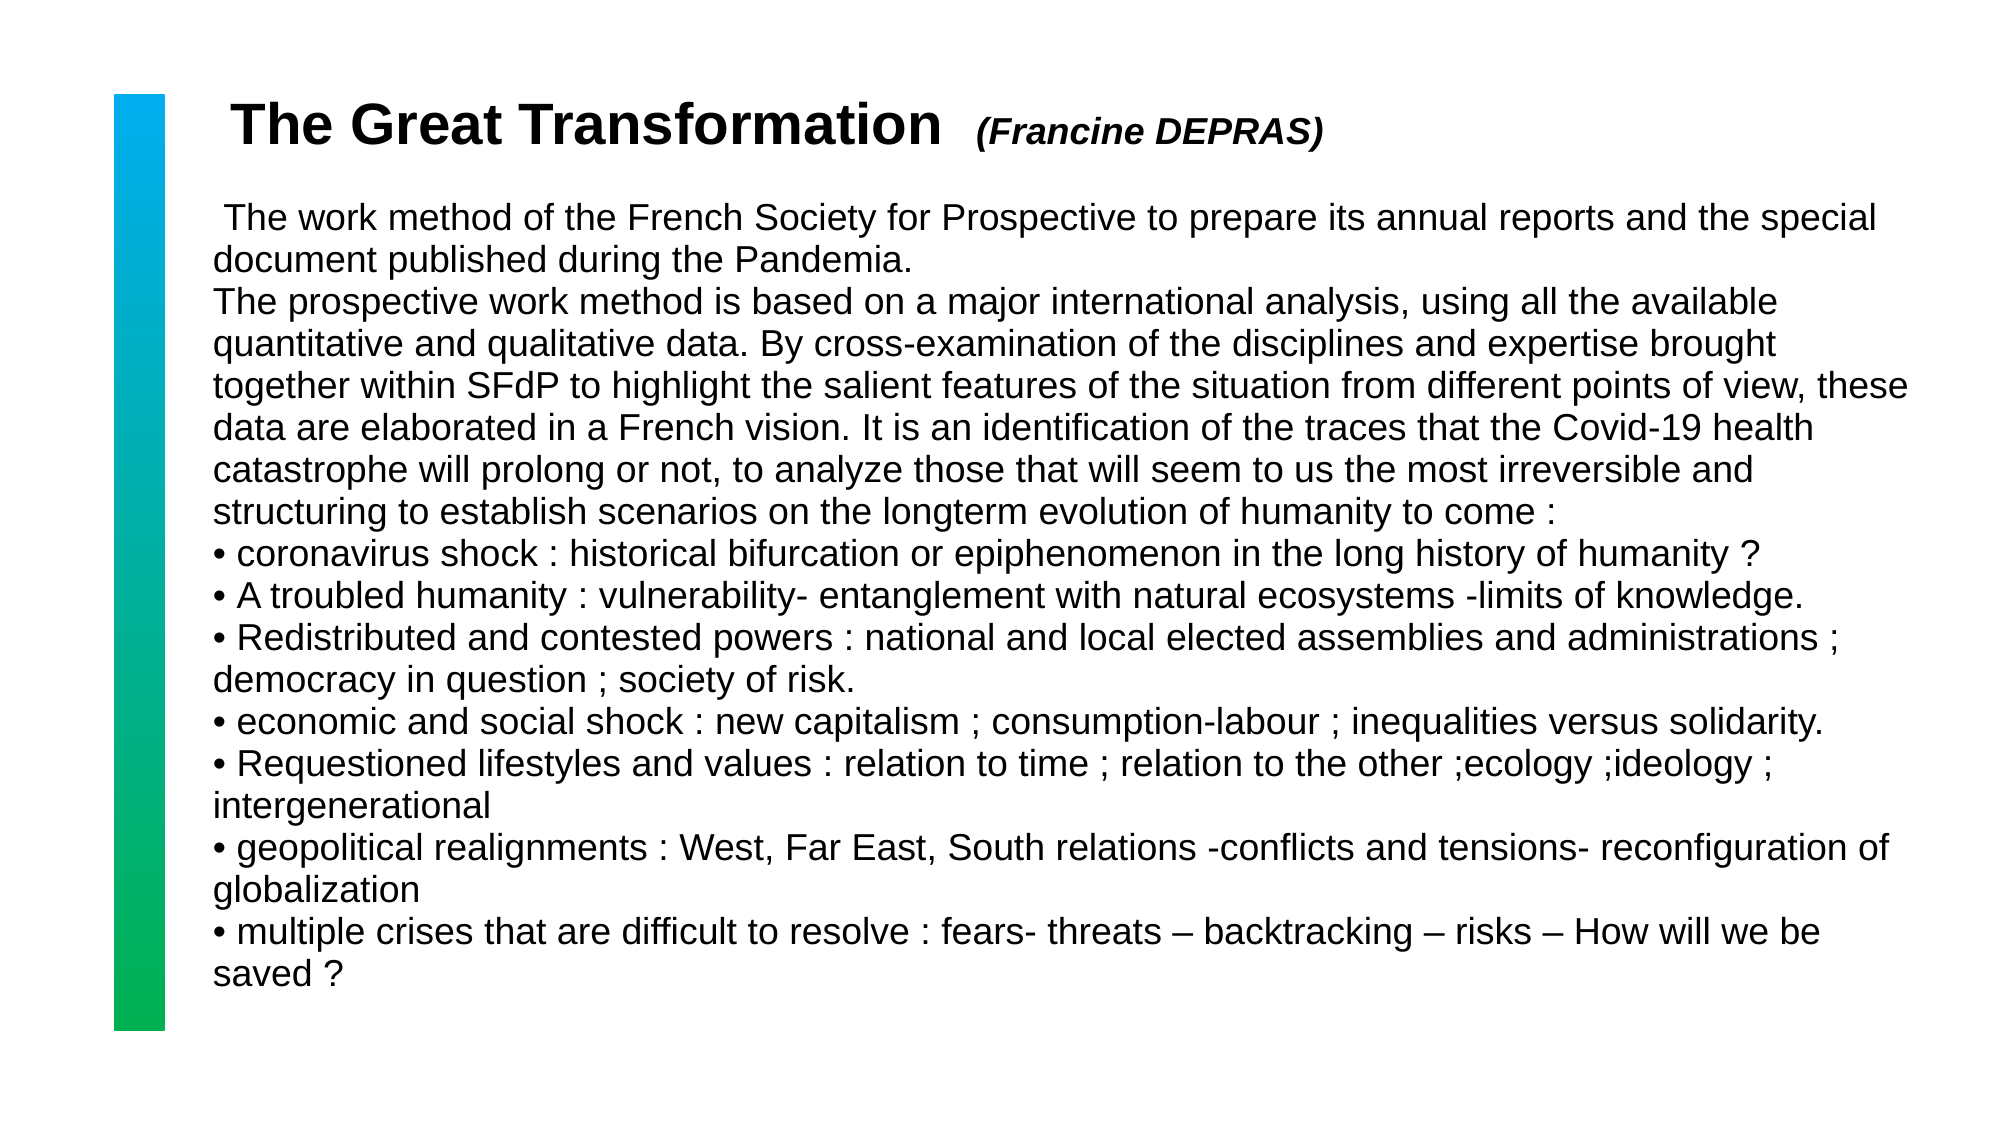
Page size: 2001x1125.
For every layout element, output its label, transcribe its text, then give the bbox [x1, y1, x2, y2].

text_box [114, 765, 165, 1031]
text_box The Great Transformation (Francine DEPRAS) [199, 84, 1834, 165]
text_box [114, 94, 165, 593]
text_box The work method of the French Society for Prospective to prepare its annual reports and the special document published during the Pandemia. The prospective work method is based on a major international analysis, using all the available quantitative and qualitative data. By cross-examination of the disciplines and expertise brought together within SFdP to highlight the salient features of the situation from different points of view, these data are elaborated in a French vision. It is an identification of the traces that the Covid-19 health catastrophe will prolong or not, to analyze those that will seem to us the most irreversible and structuring to establish scenarios on the longterm evolution of humanity to come : • coronavirus shock : historical bifurcation or epiphenomenon in the long history of humanity ? • A troubled humanity : vulnerability- entanglement with natural ecosystems -limits of knowledge. • Redistributed and contested powers : national and local elected assemblies and administrations ; democracy in question ; society of risk. • economic and social shock : new capitalism ; consumption-labour ; inequalities versus solidarity. • Requestioned lifestyles and values : relation to time ; relation to the other ;ecology ;ideology ; intergenerational • geopolitical realignments : West, Far East, South relations -conflicts and tensions- reconfiguration of globalization • multiple crises that are difficult to resolve : fears- threats – backtracking – risks – How will we be saved ? [198, 188, 1938, 1002]
